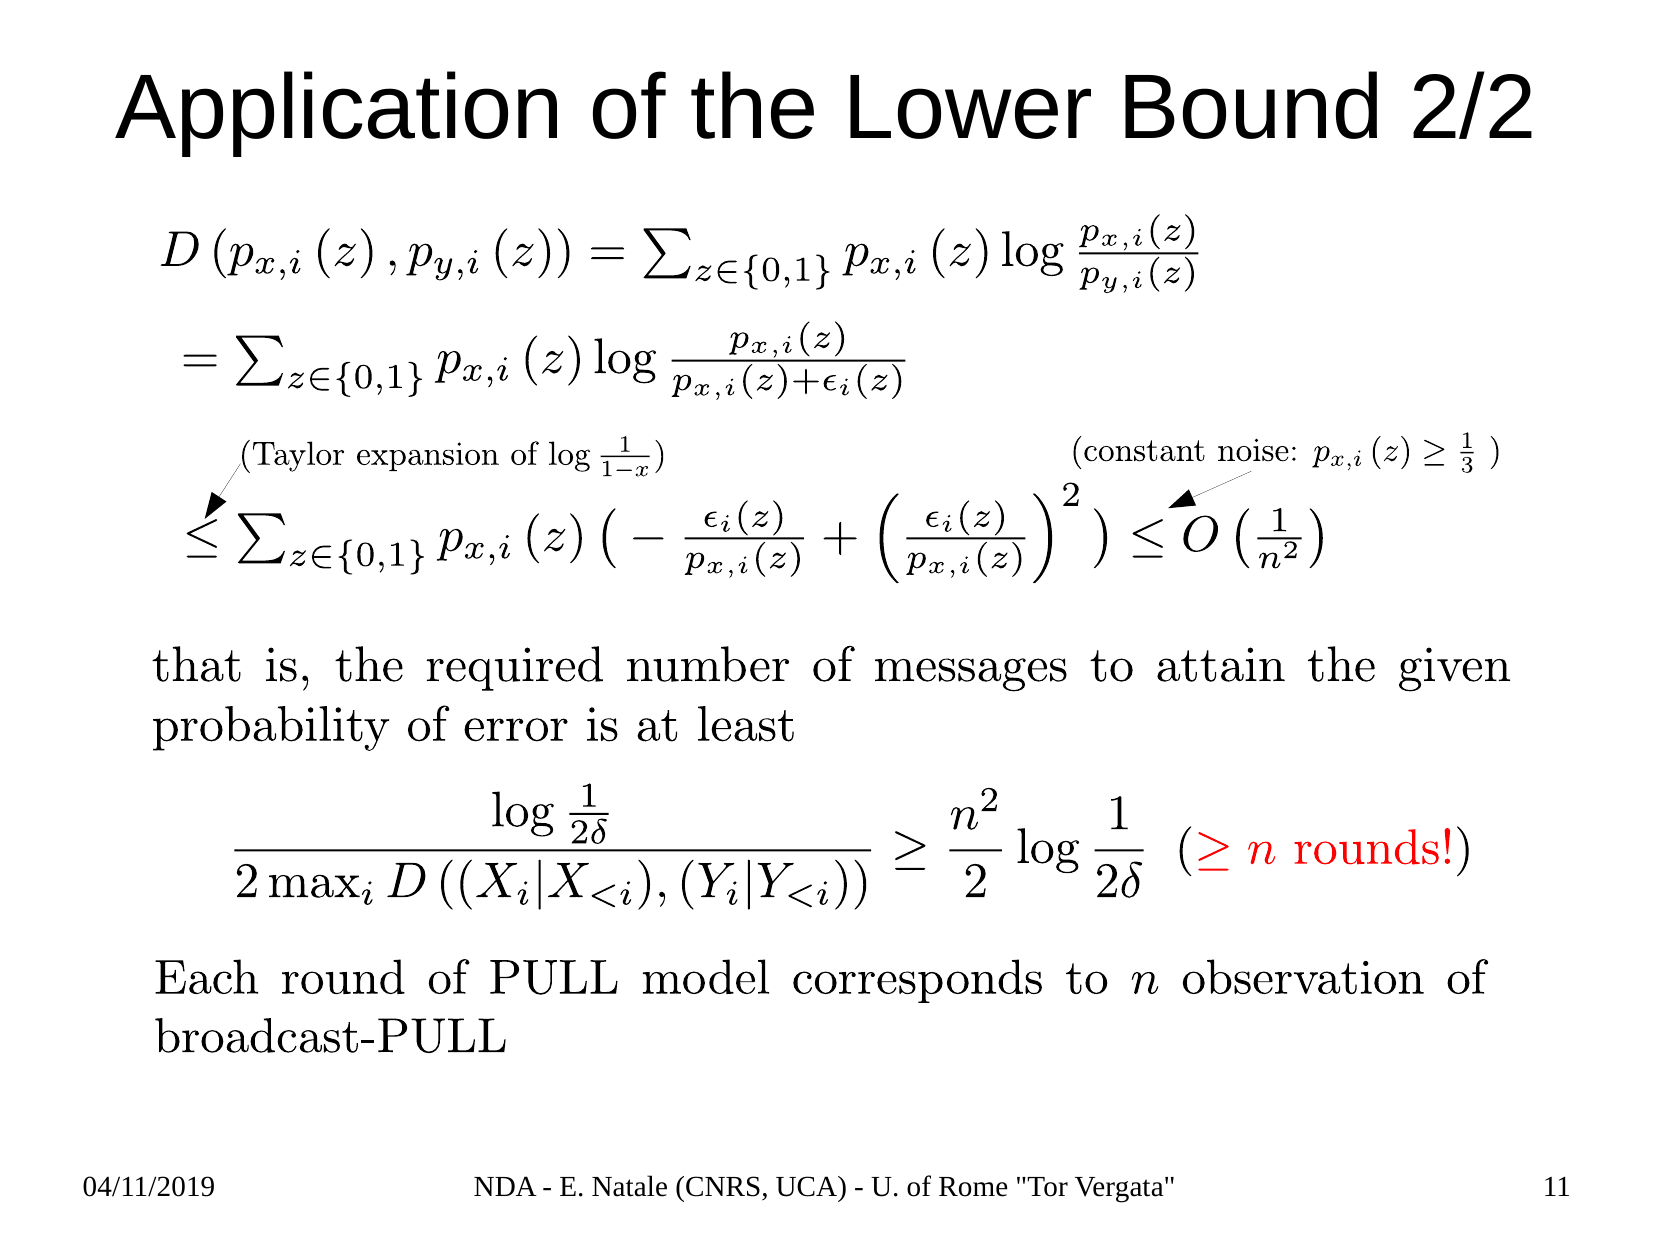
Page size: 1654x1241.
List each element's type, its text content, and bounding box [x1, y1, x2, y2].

text_box [1071, 432, 1499, 473]
text_box [1177, 826, 1469, 877]
text_box [152, 645, 1511, 751]
text_box [240, 436, 664, 477]
text_box [185, 482, 1323, 584]
text_box [155, 959, 1489, 1054]
title Application of the Lower Bound 2/2 [82, 49, 1571, 165]
text_box [183, 321, 906, 401]
text_box [234, 783, 1144, 910]
text_box [160, 214, 1199, 294]
